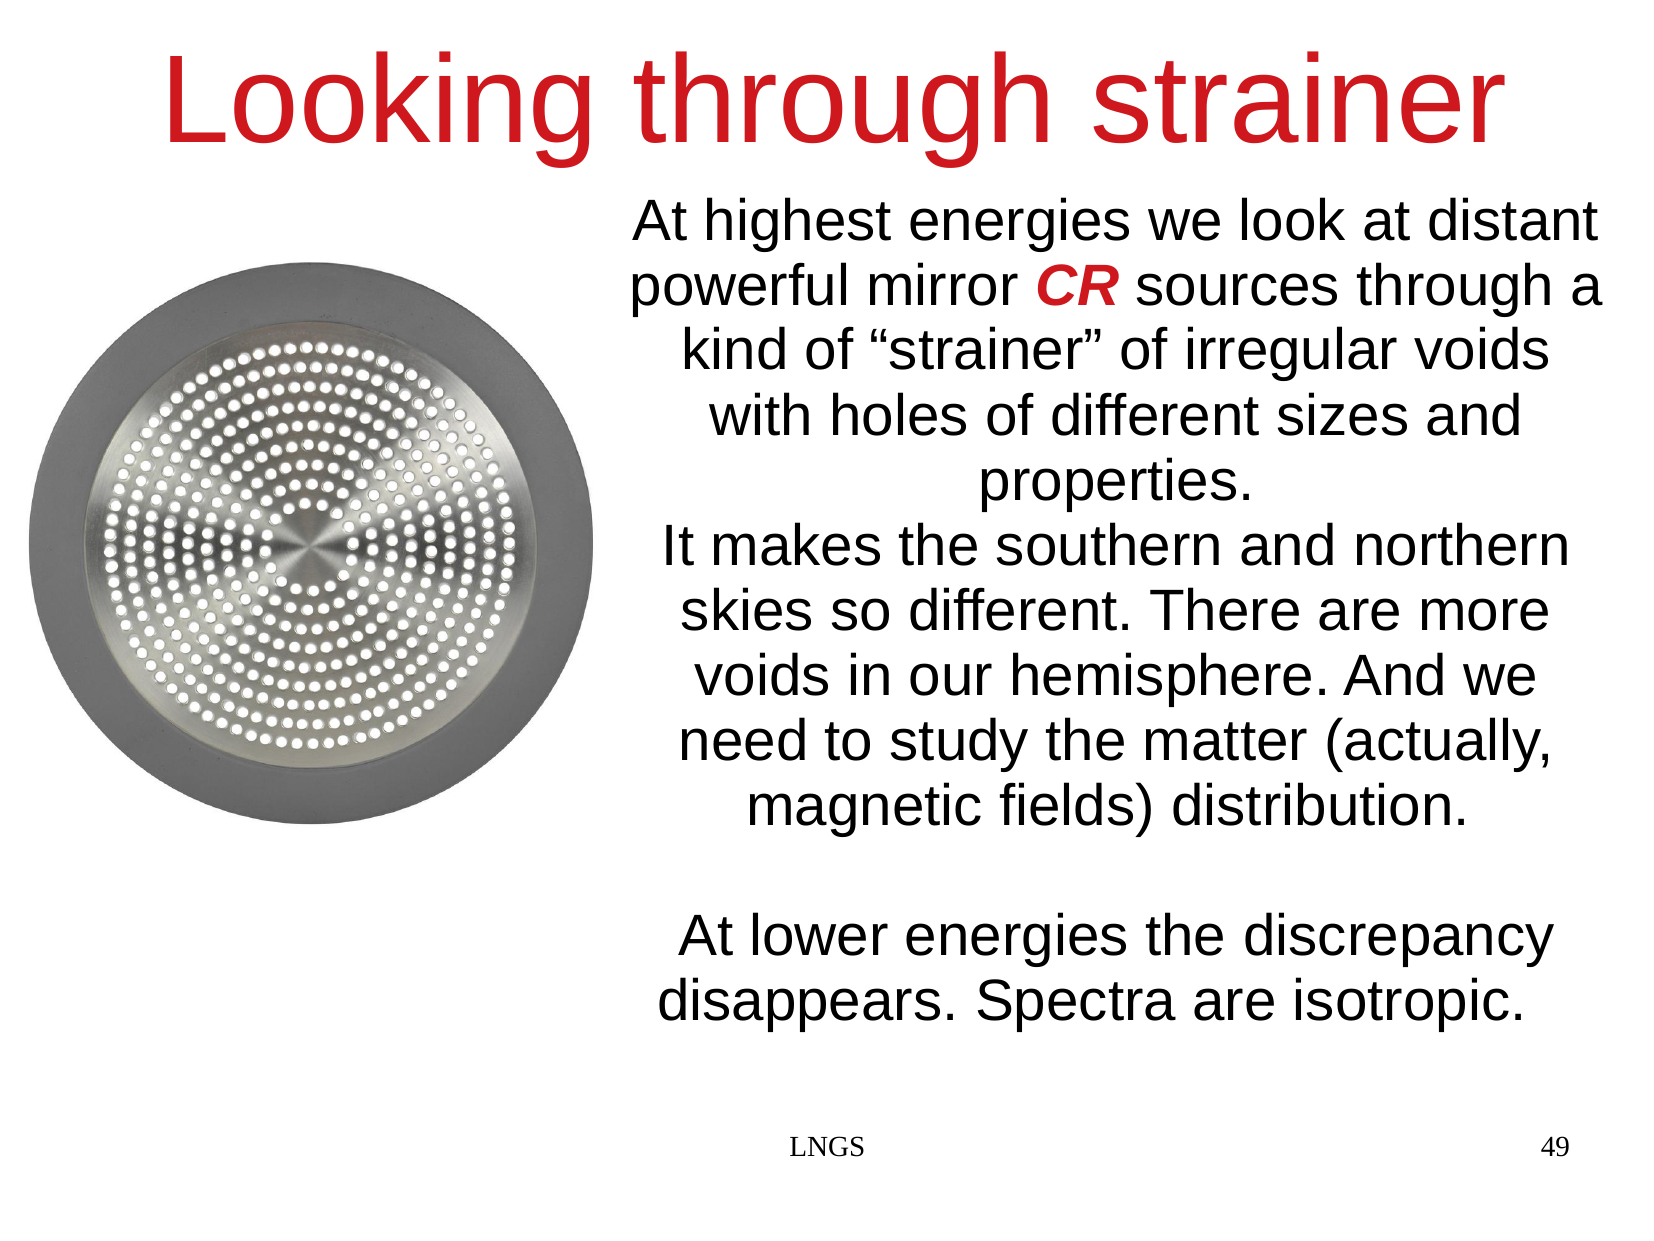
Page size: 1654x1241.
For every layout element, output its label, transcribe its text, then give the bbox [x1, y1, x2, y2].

text_box At highest energies we look at distant powerful mirror CR sources through a kind of “strainer” of irregular voids with holes of different sizes and properties. It makes the southern and northern skies so different. There are more voids in our hemisphere. And we need to study the matter (actually, magnetic fields) distribution. At lower energies the discrepancy disappears. Spectra are isotropic. [615, 179, 1619, 1096]
picture [1, 237, 615, 852]
title Looking through strainer [90, 17, 1579, 181]
